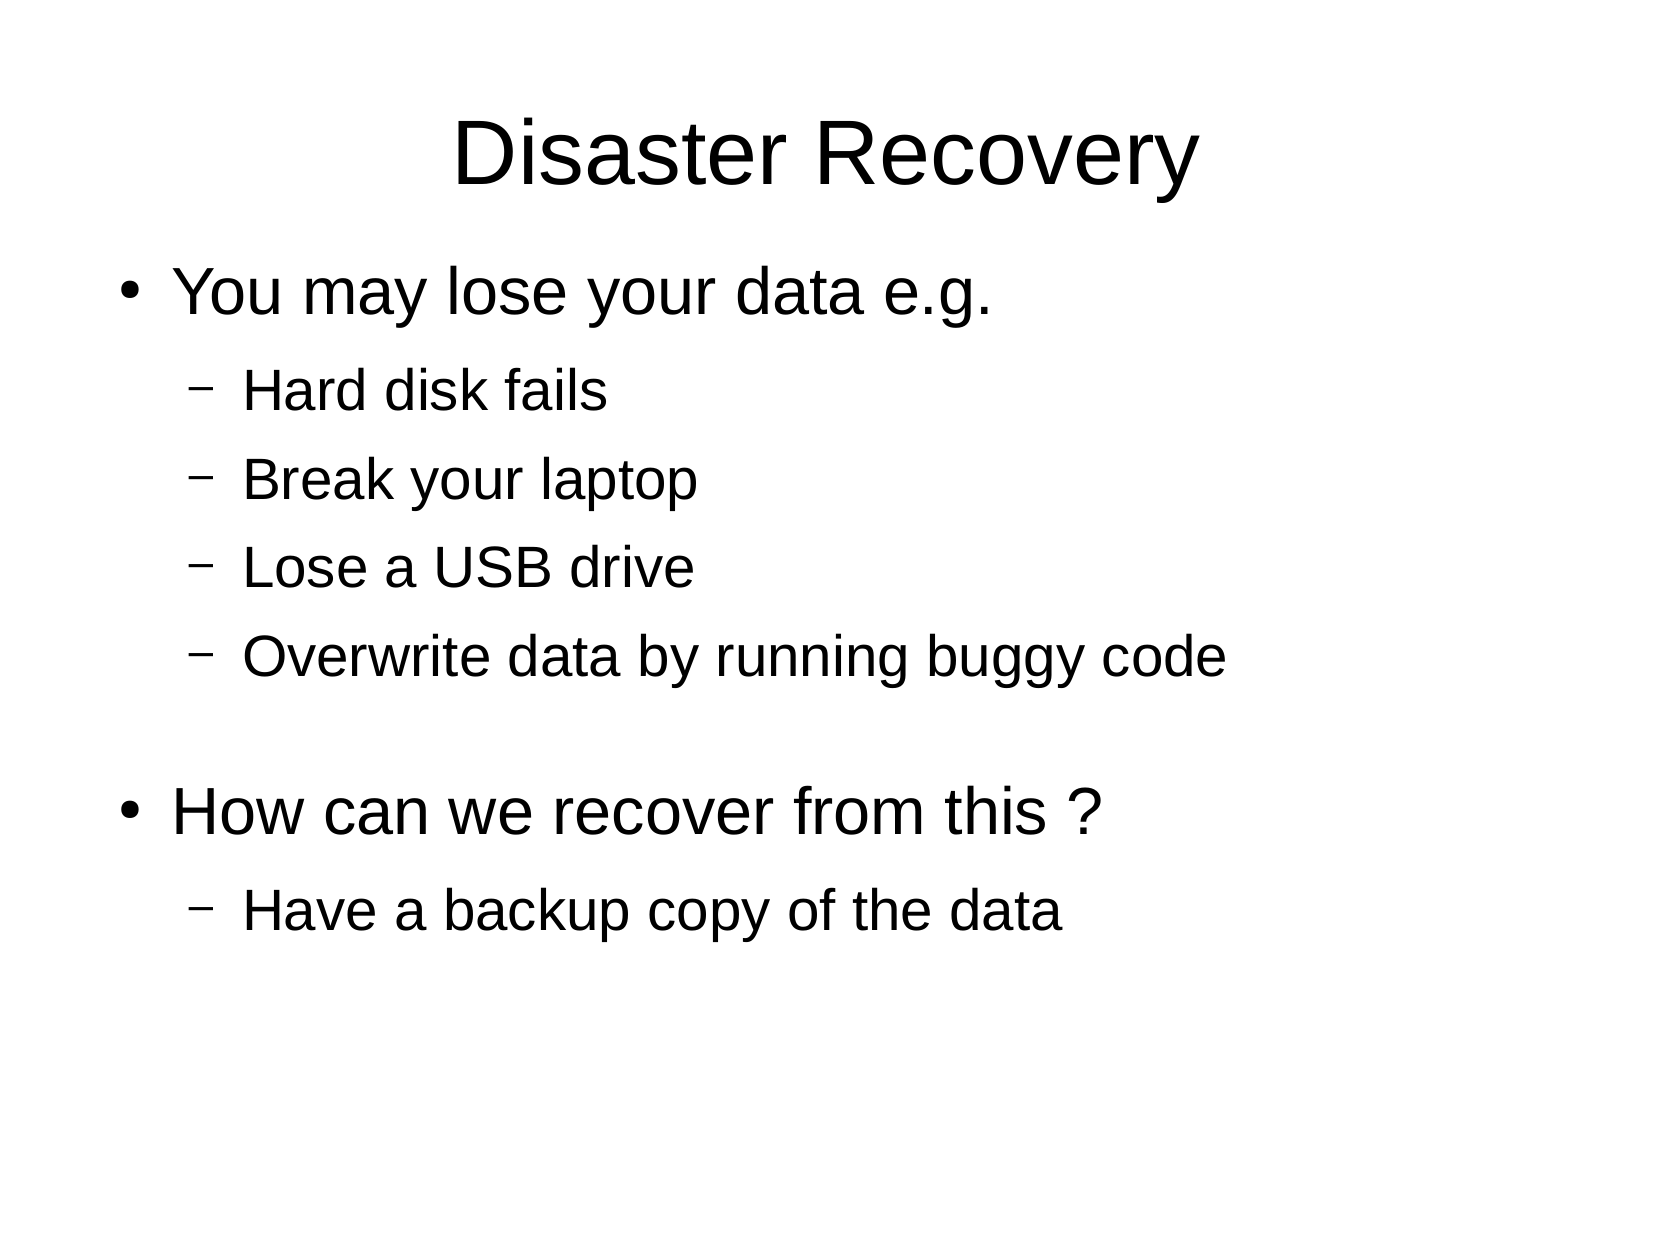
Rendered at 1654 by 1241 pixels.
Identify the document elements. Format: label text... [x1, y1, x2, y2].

title Disaster Recovery [82, 49, 1571, 257]
list You may lose your data e.g. Hard disk fails Break your laptop Lose a USB drive Overwrite data by running buggy code [100, 253, 1554, 689]
list How can we recover from this ? Have a backup copy of the data [100, 773, 1554, 1093]
